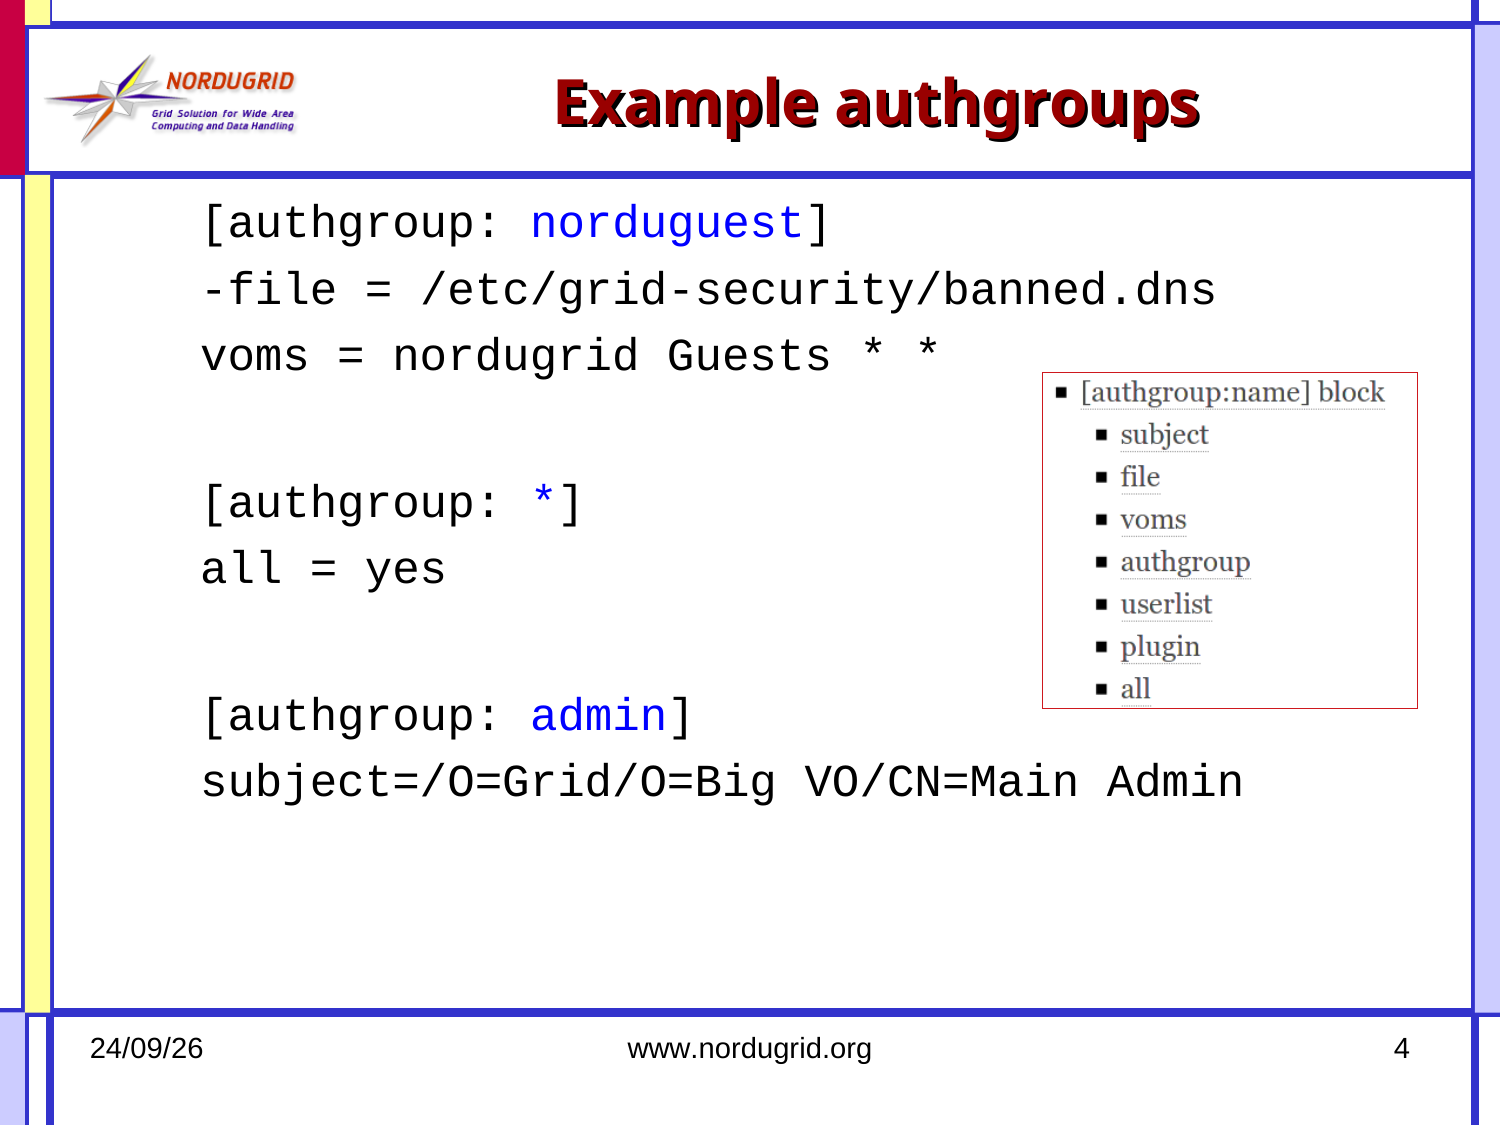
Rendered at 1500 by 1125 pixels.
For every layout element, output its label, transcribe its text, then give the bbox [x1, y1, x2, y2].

list [authgroup: norduguest] -file = /etc/grid-security/banned.dns voms = nordugrid Guests * * [authgroup: *] all = yes [authgroup: admin] subject=/O=Grid/O=Big VO/CN=Main Admin [87, 200, 1426, 892]
picture [1042, 371, 1418, 709]
title Example authgroups [324, 17, 1428, 183]
picture [40, 49, 301, 148]
